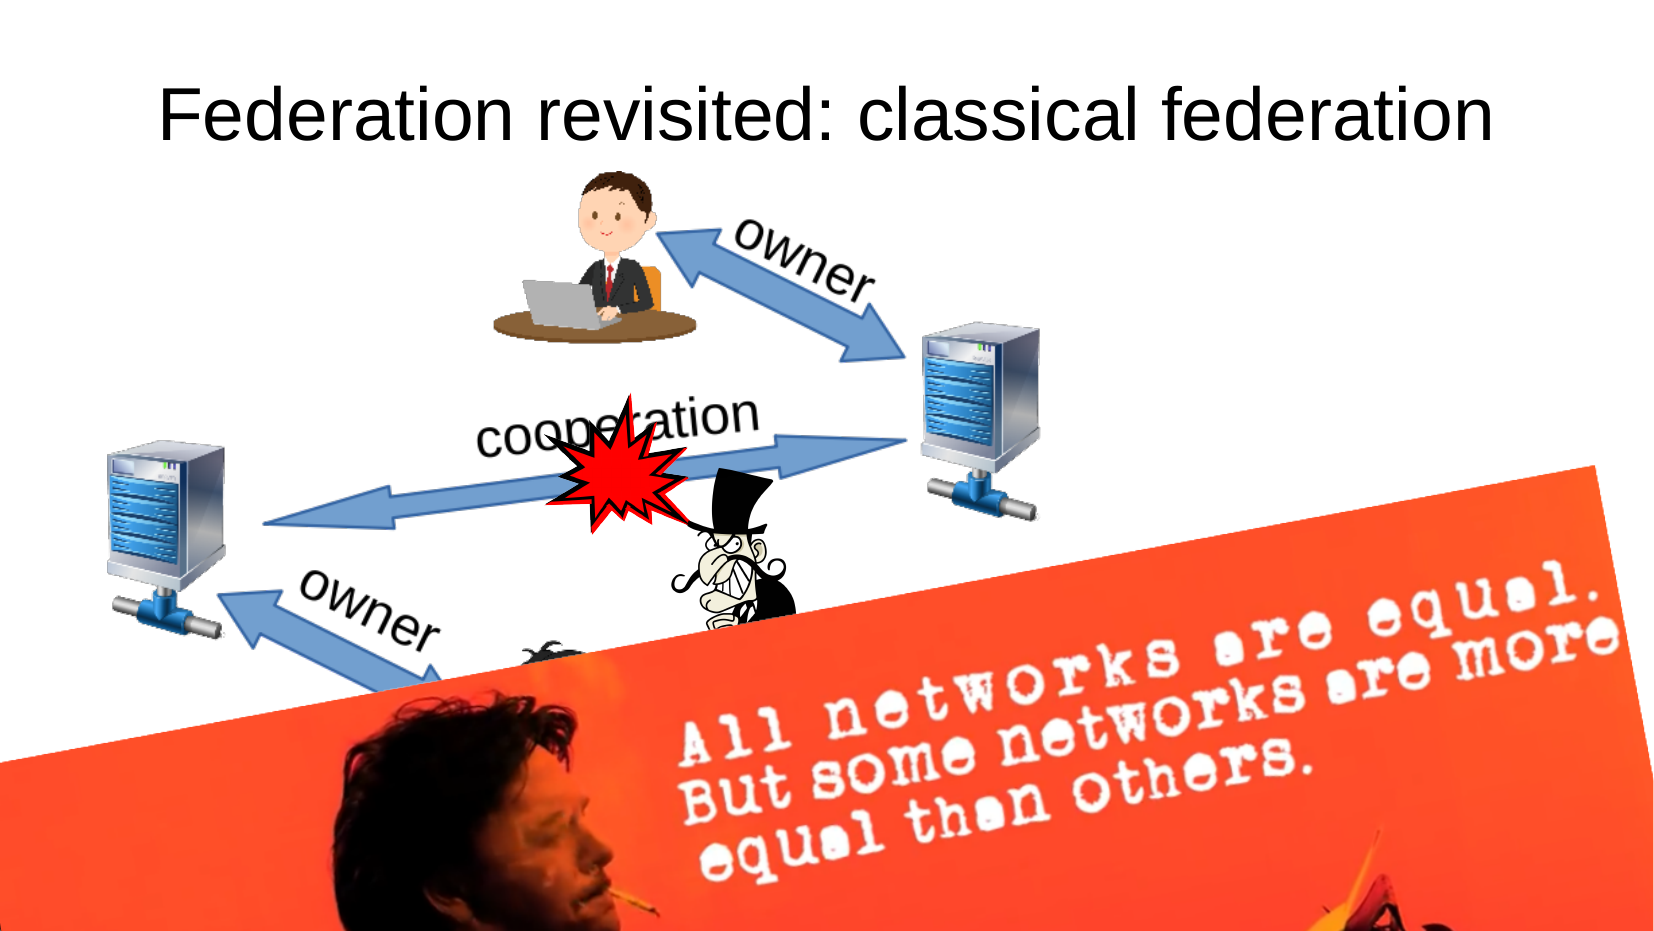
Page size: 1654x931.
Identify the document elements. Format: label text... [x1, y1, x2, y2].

title Federation revisited: classical federation [82, 37, 1571, 193]
picture [0, 171, 1654, 931]
